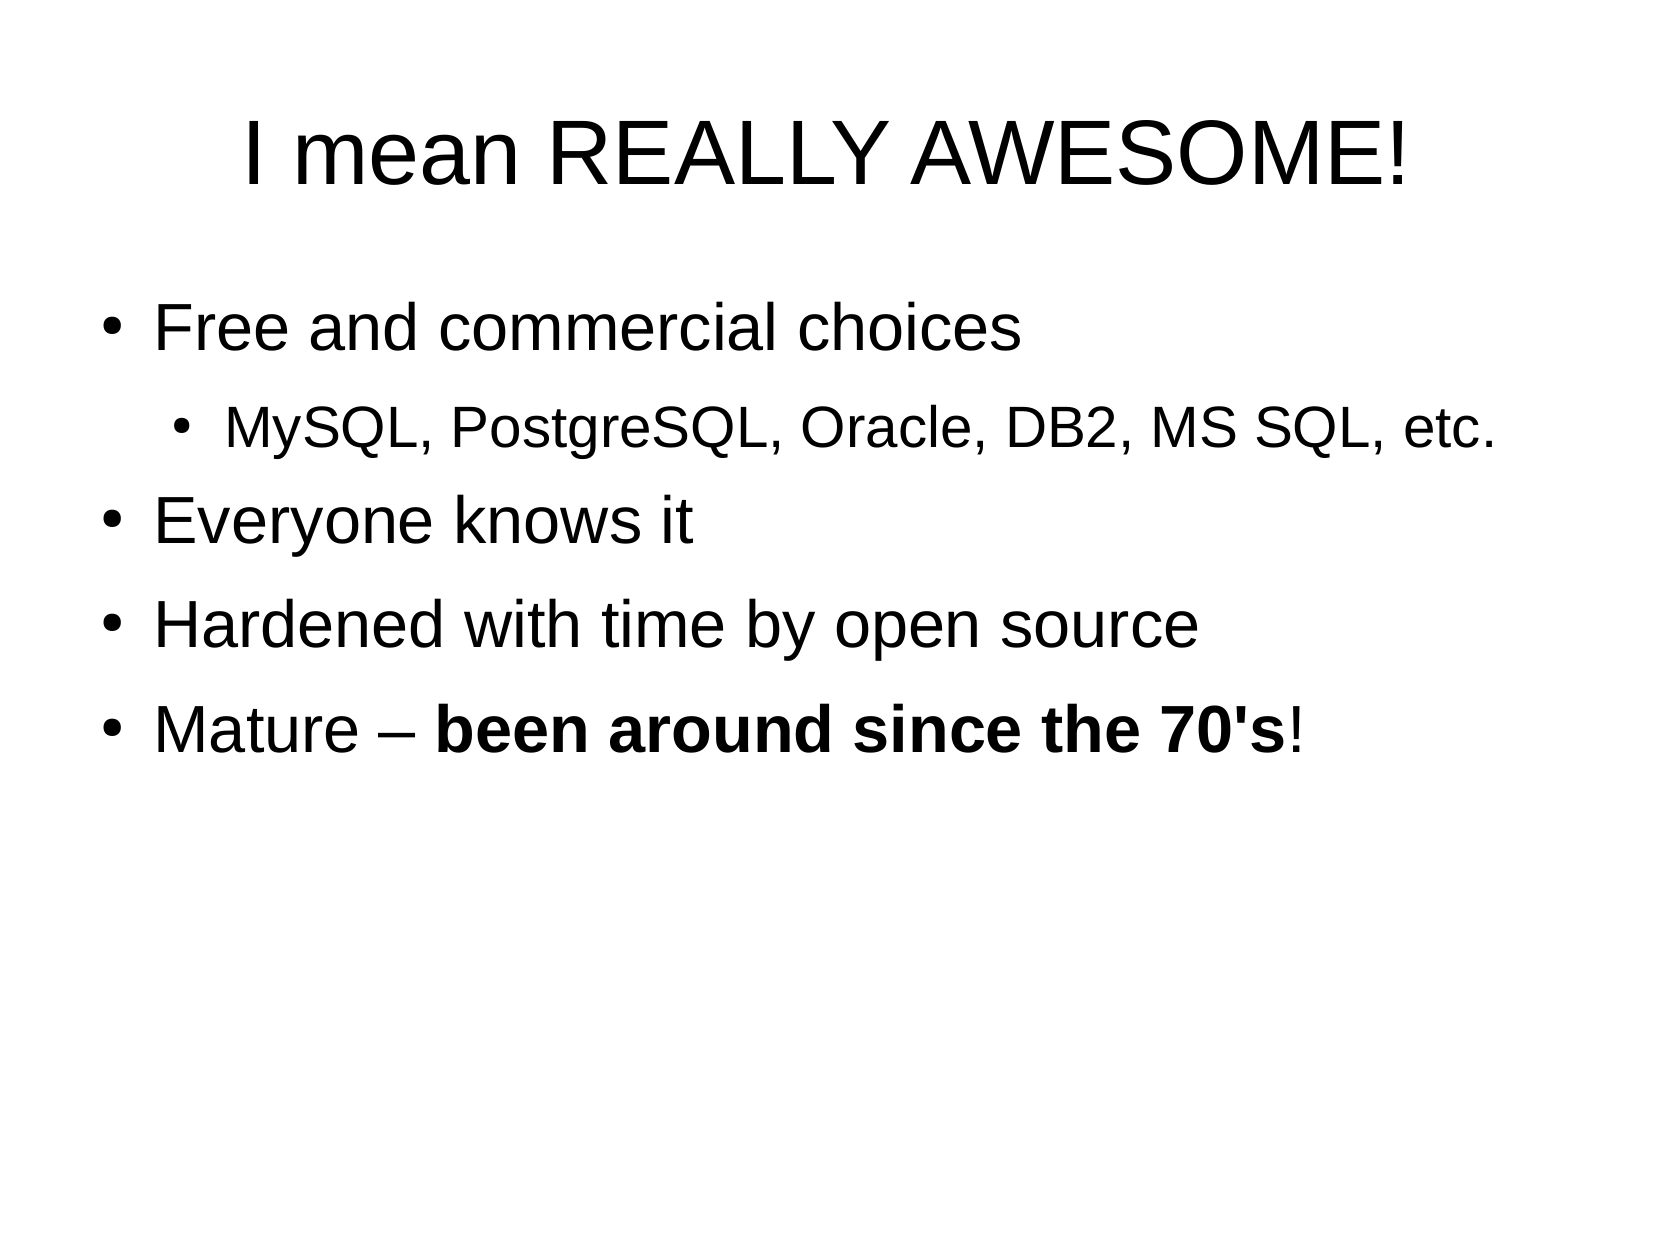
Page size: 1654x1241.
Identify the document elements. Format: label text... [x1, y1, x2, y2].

title I mean REALLY AWESOME! [82, 49, 1571, 257]
list Free and commercial choices MySQL, PostgreSQL, Oracle, DB2, MS SQL, etc. Everyone knows it Hardened with time by open source Mature – been around since the 70's! [82, 290, 1571, 1109]
